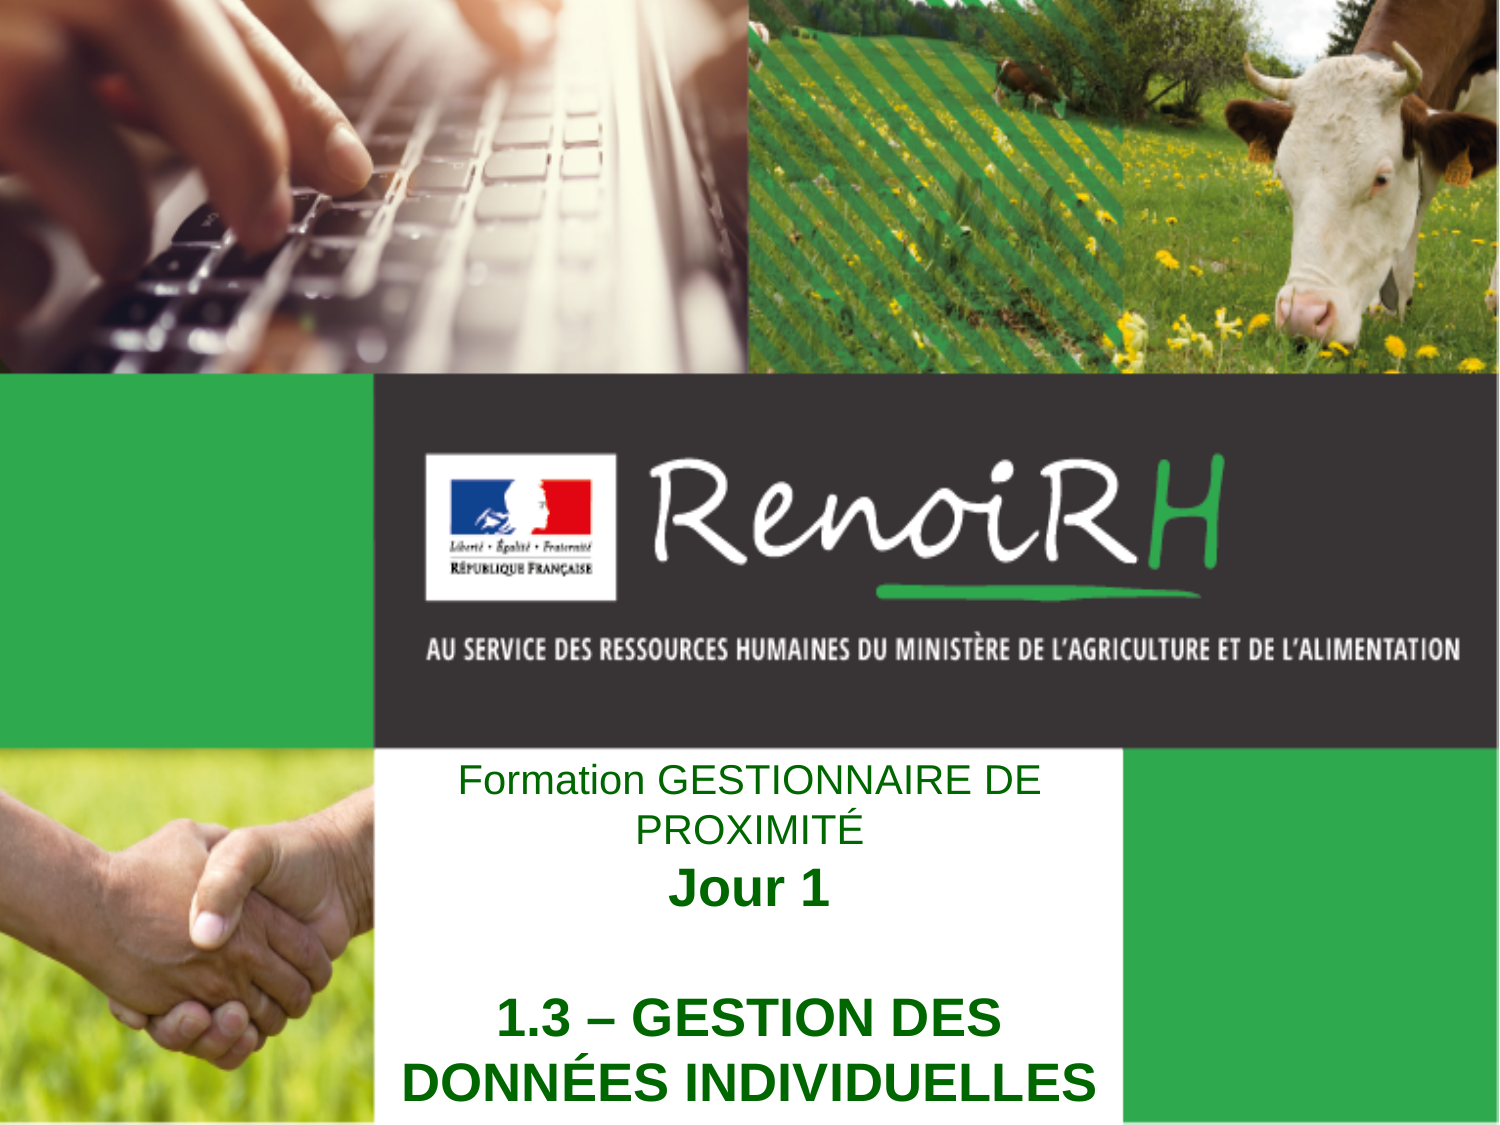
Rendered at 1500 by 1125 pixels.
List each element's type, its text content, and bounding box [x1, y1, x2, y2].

text_box Formation GESTIONNAIRE DE PROXIMITÉ Jour 1 1.3 – GESTION DES DONNÉES INDIVIDUELLES [377, 748, 1122, 1117]
picture [0, 0, 1499, 1125]
